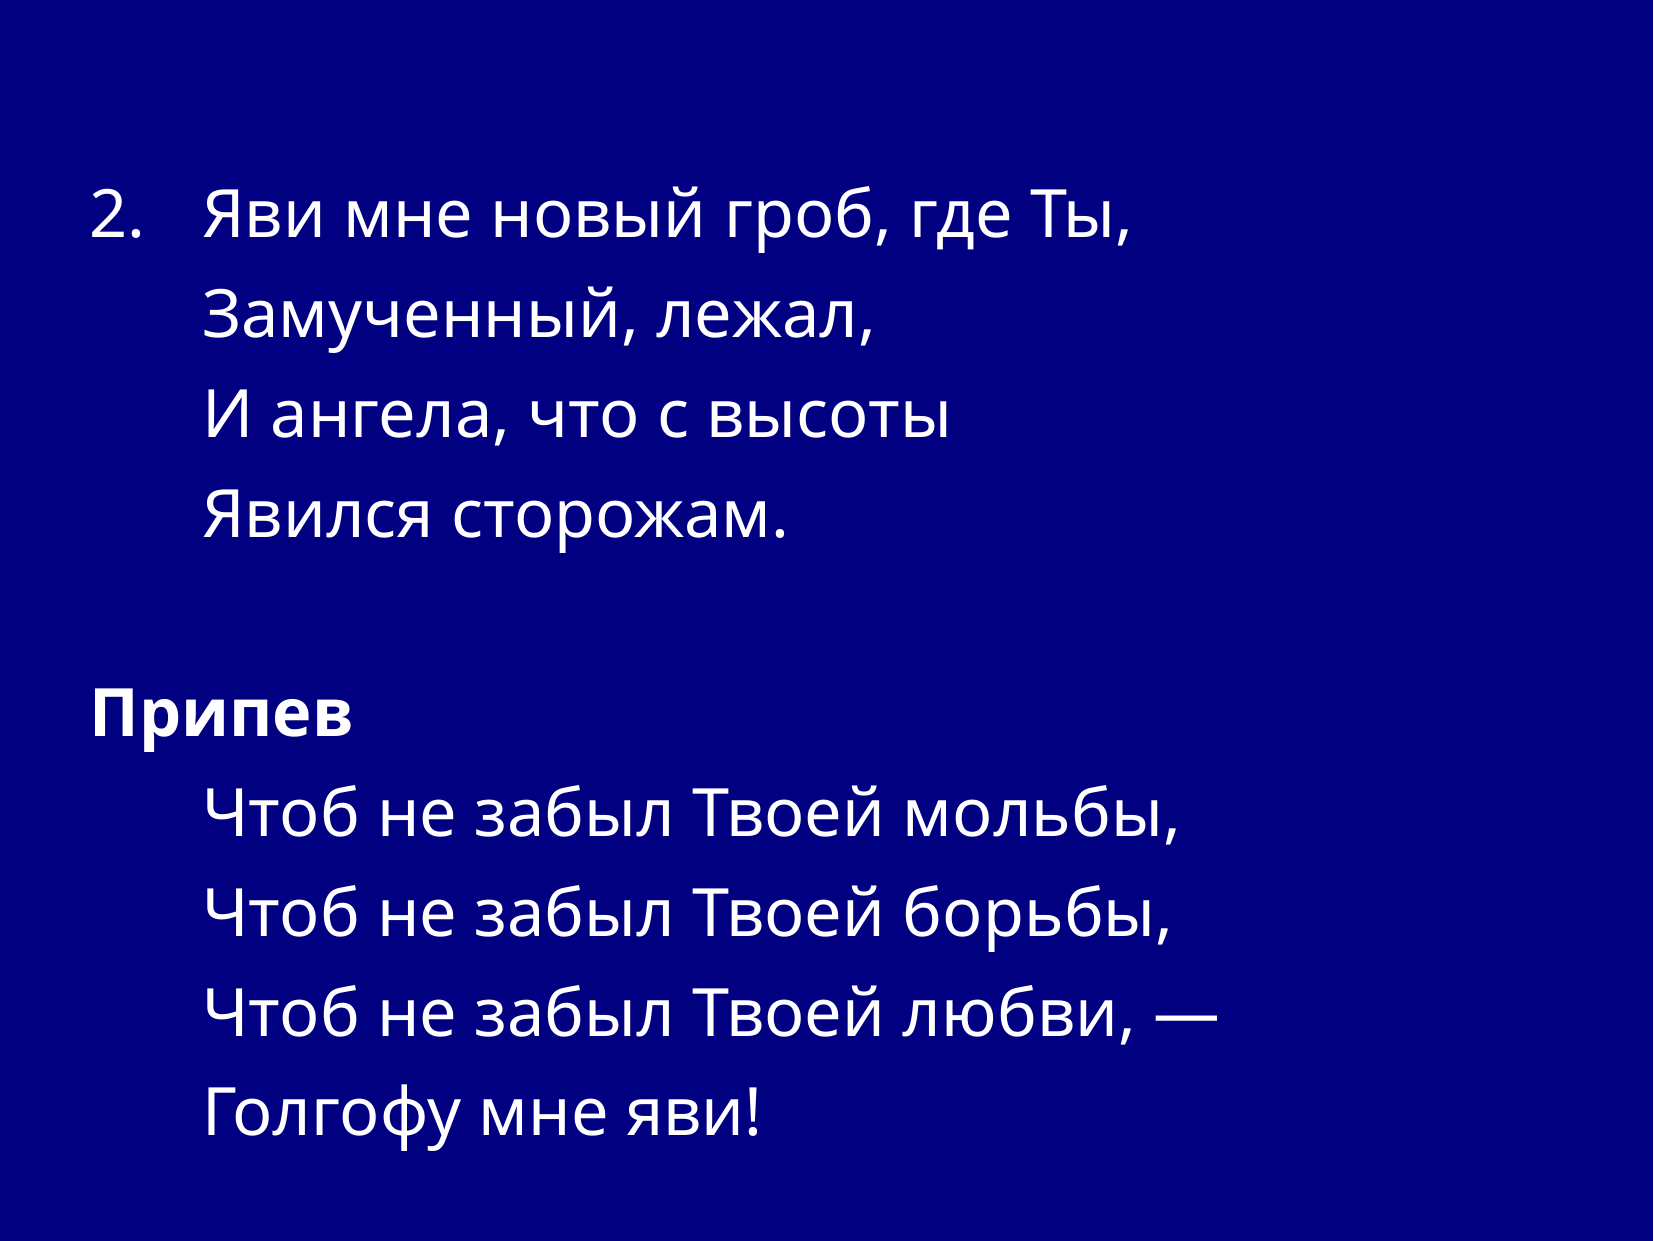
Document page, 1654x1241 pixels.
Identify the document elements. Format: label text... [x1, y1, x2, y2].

text_box 2. Яви мне новый гроб, где Ты, Замученный, лежал, И ангела, что с высоты Явился сторожам. Припев Чтоб не забыл Твоей мольбы, Чтоб не забыл Твоей борьбы, Чтоб не забыл Твоей любви, — Голгофу мне яви! [75, 150, 1576, 1163]
